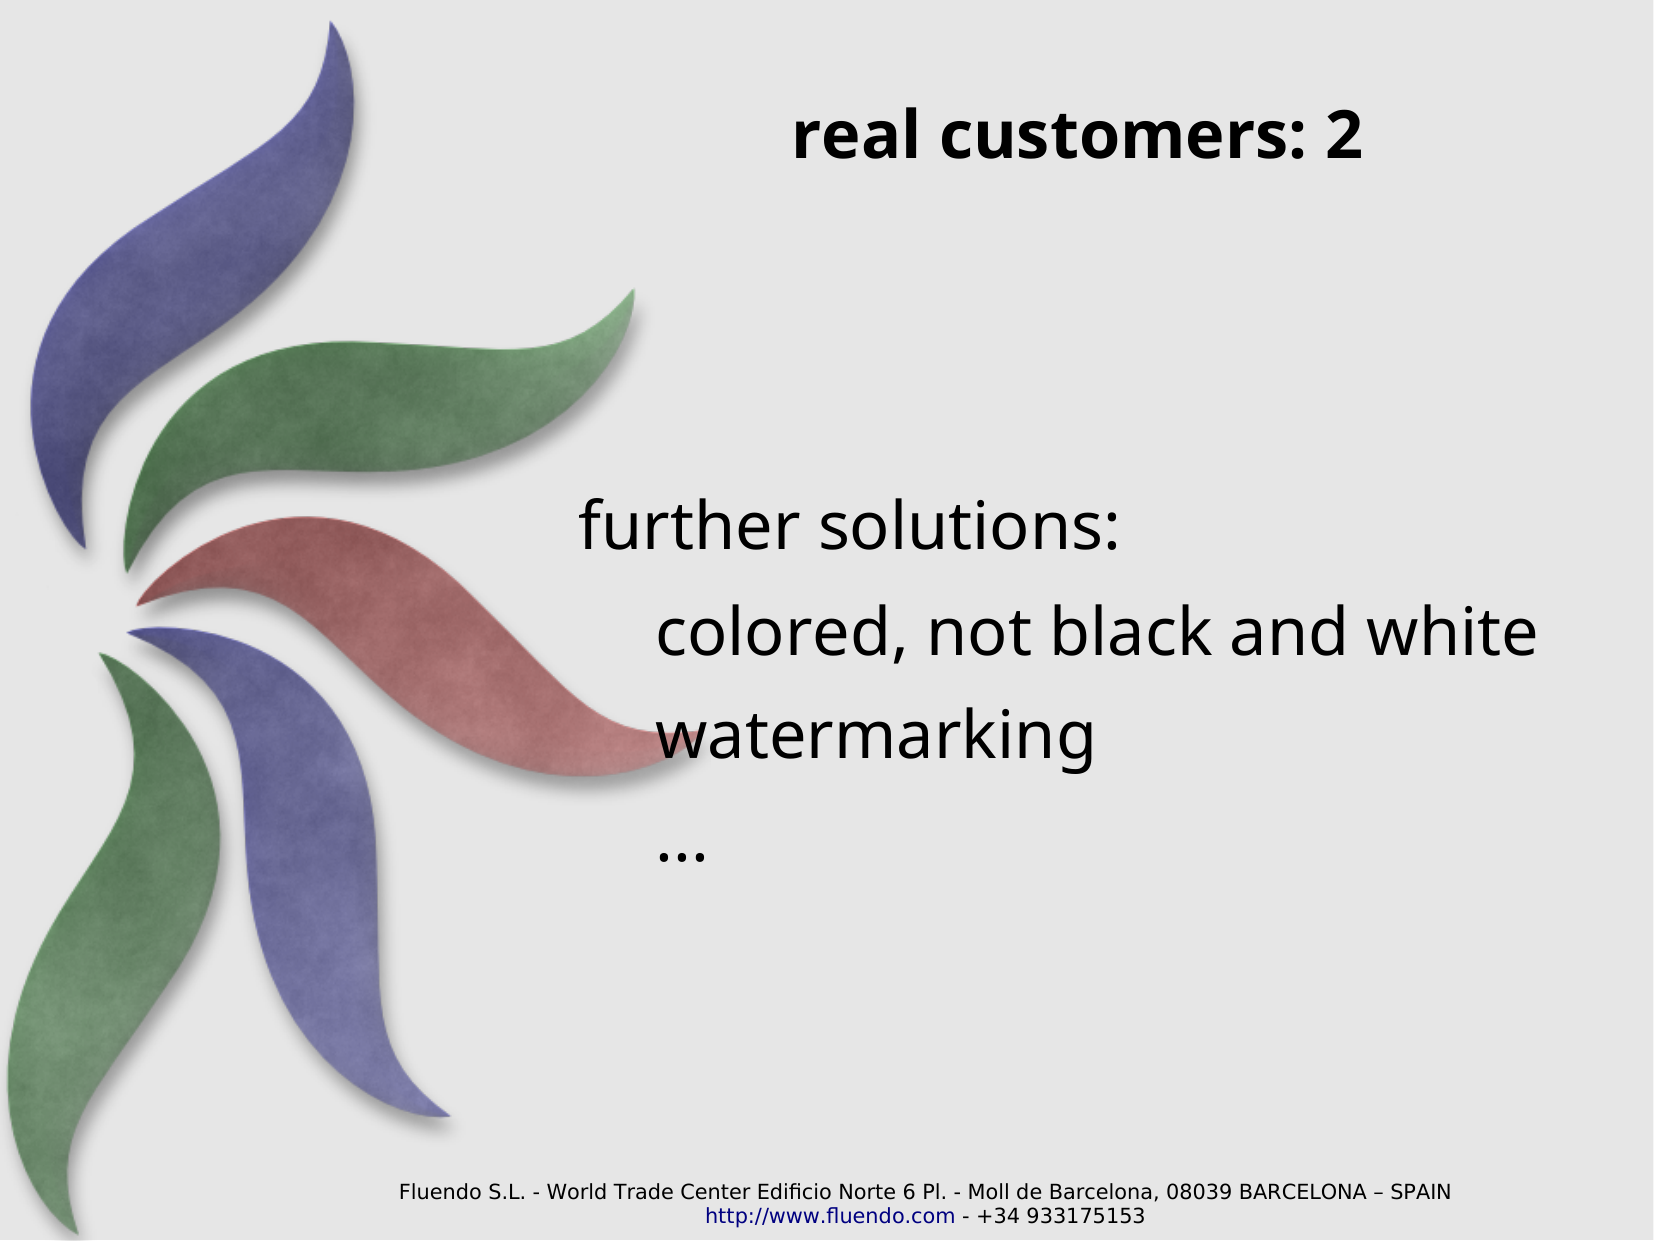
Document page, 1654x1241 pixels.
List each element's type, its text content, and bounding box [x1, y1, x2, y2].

picture [0, 0, 711, 1241]
list further solutions: colored, not black and white watermarking ... [560, 236, 1595, 1123]
title real customers: 2 [560, 58, 1595, 207]
